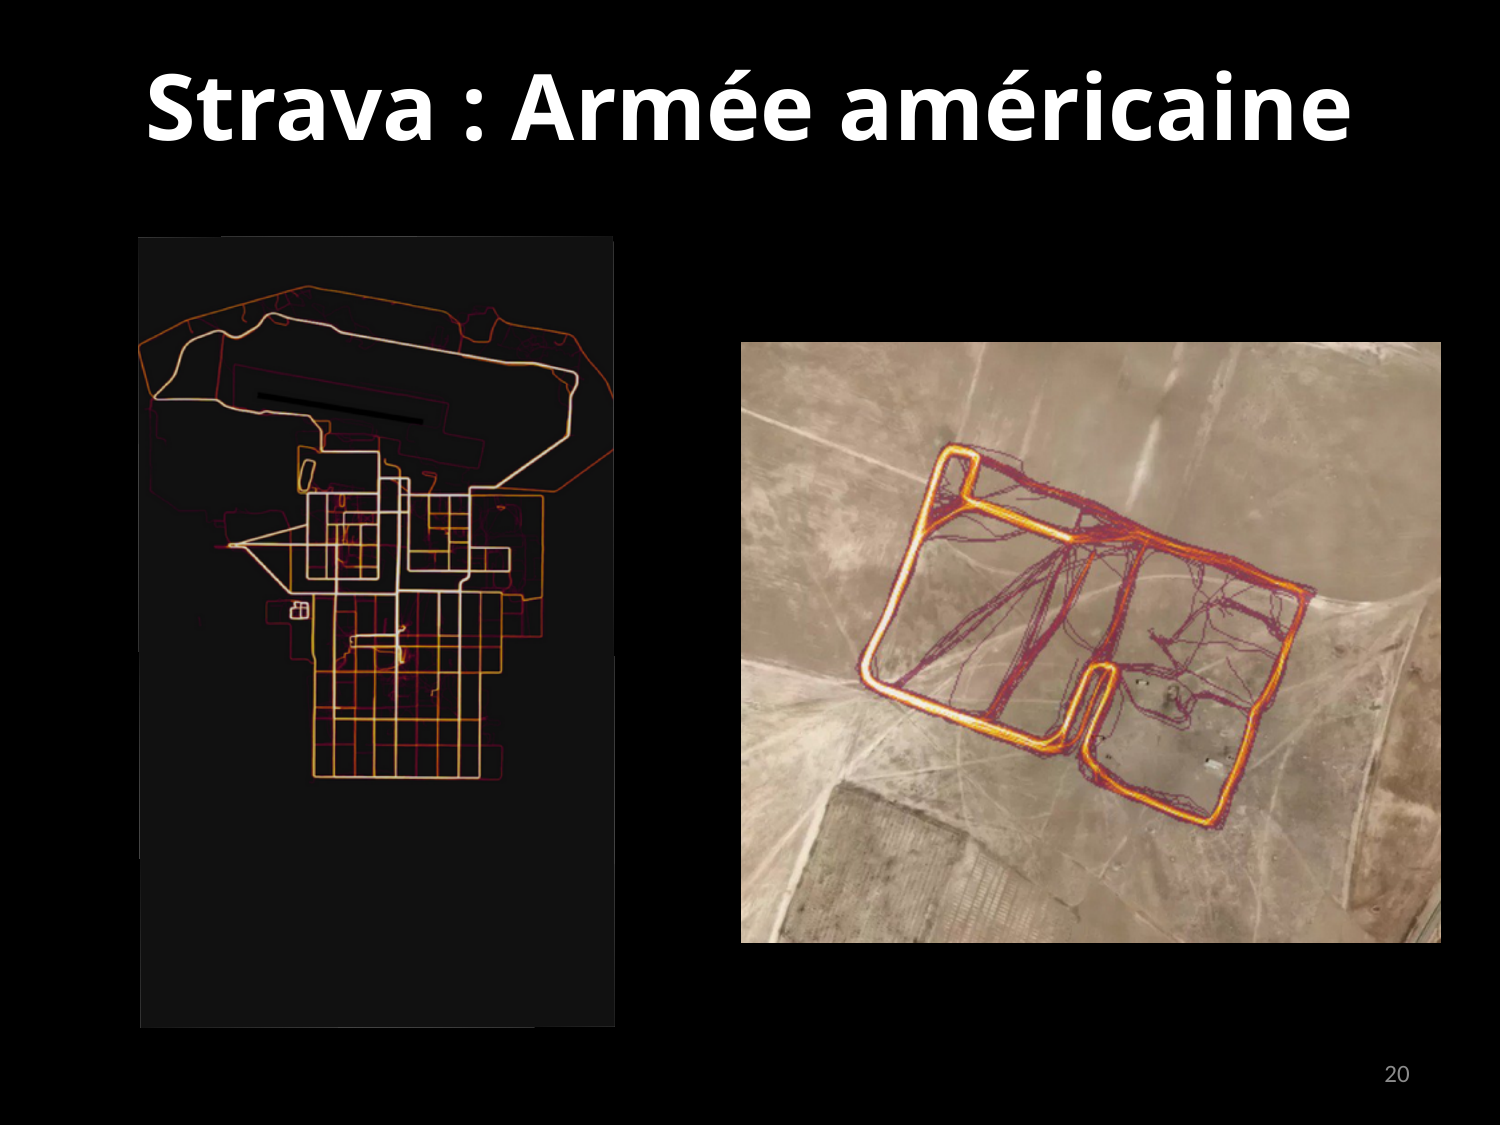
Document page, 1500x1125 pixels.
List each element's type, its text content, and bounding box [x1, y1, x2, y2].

picture [137, 236, 615, 1028]
picture [741, 342, 1441, 943]
title Strava : Armée américaine [75, 9, 1425, 198]
slide_number <numéro> [1074, 1042, 1425, 1103]
